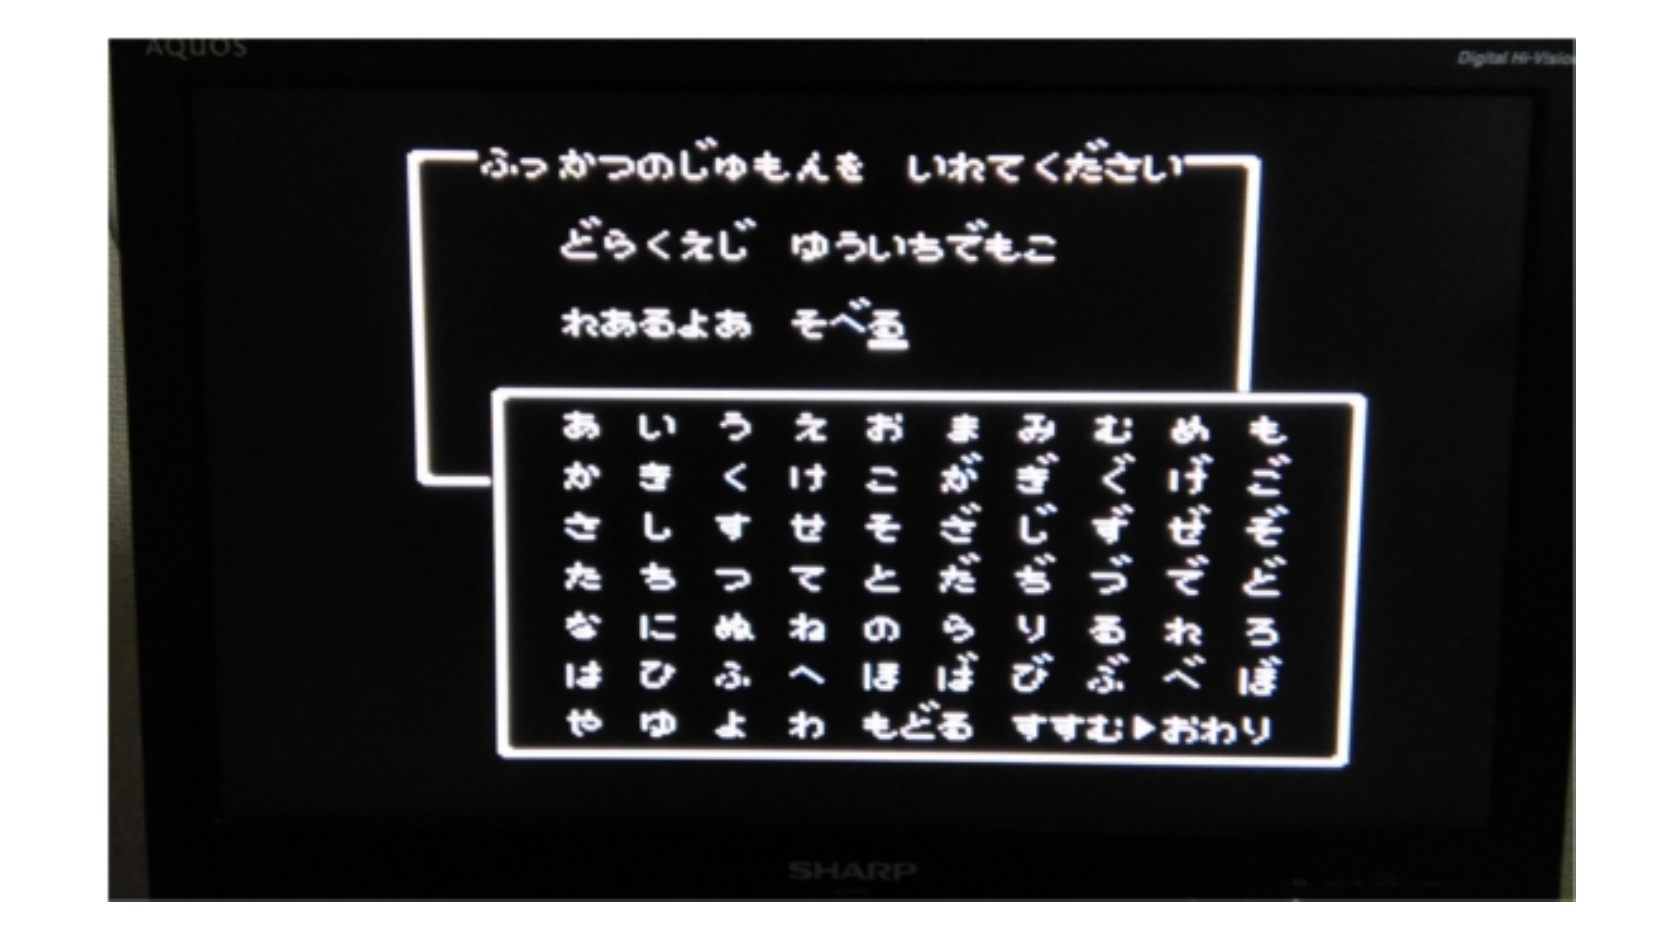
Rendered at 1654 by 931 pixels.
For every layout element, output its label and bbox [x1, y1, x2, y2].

picture [107, 37, 1576, 902]
